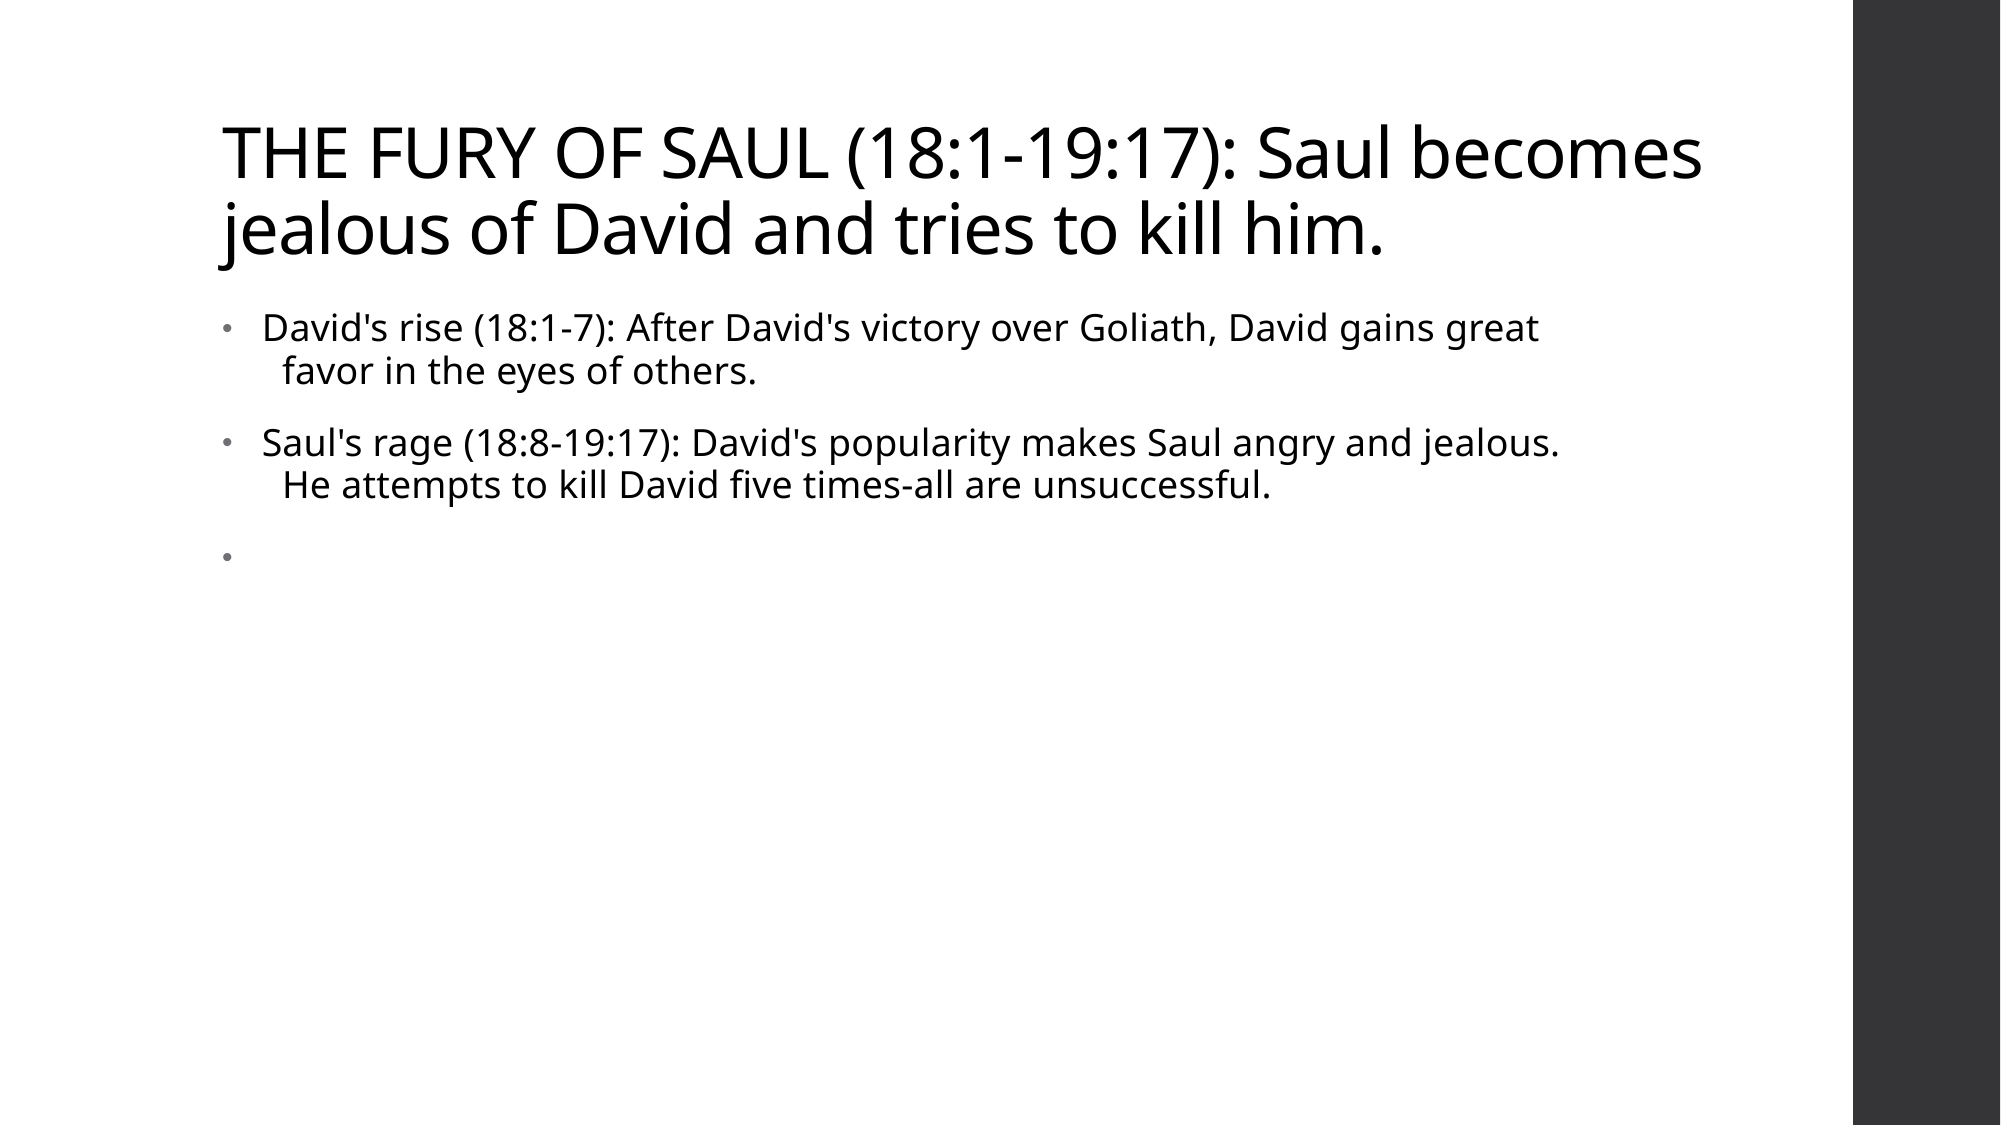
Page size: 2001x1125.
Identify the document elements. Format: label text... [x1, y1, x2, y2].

list David's rise (18:1-7): After David's victory over Goliath, David gains great favor in the eyes of others. Saul's rage (18:8-19:17): David's popularity makes Saul angry and jealous. He attempts to kill David five times-all are unsuccessful. [206, 299, 1617, 1014]
title THE FURY OF SAUL (18:1-19:17): Saul becomes jealous of David and tries to kill him. [206, 60, 1797, 278]
